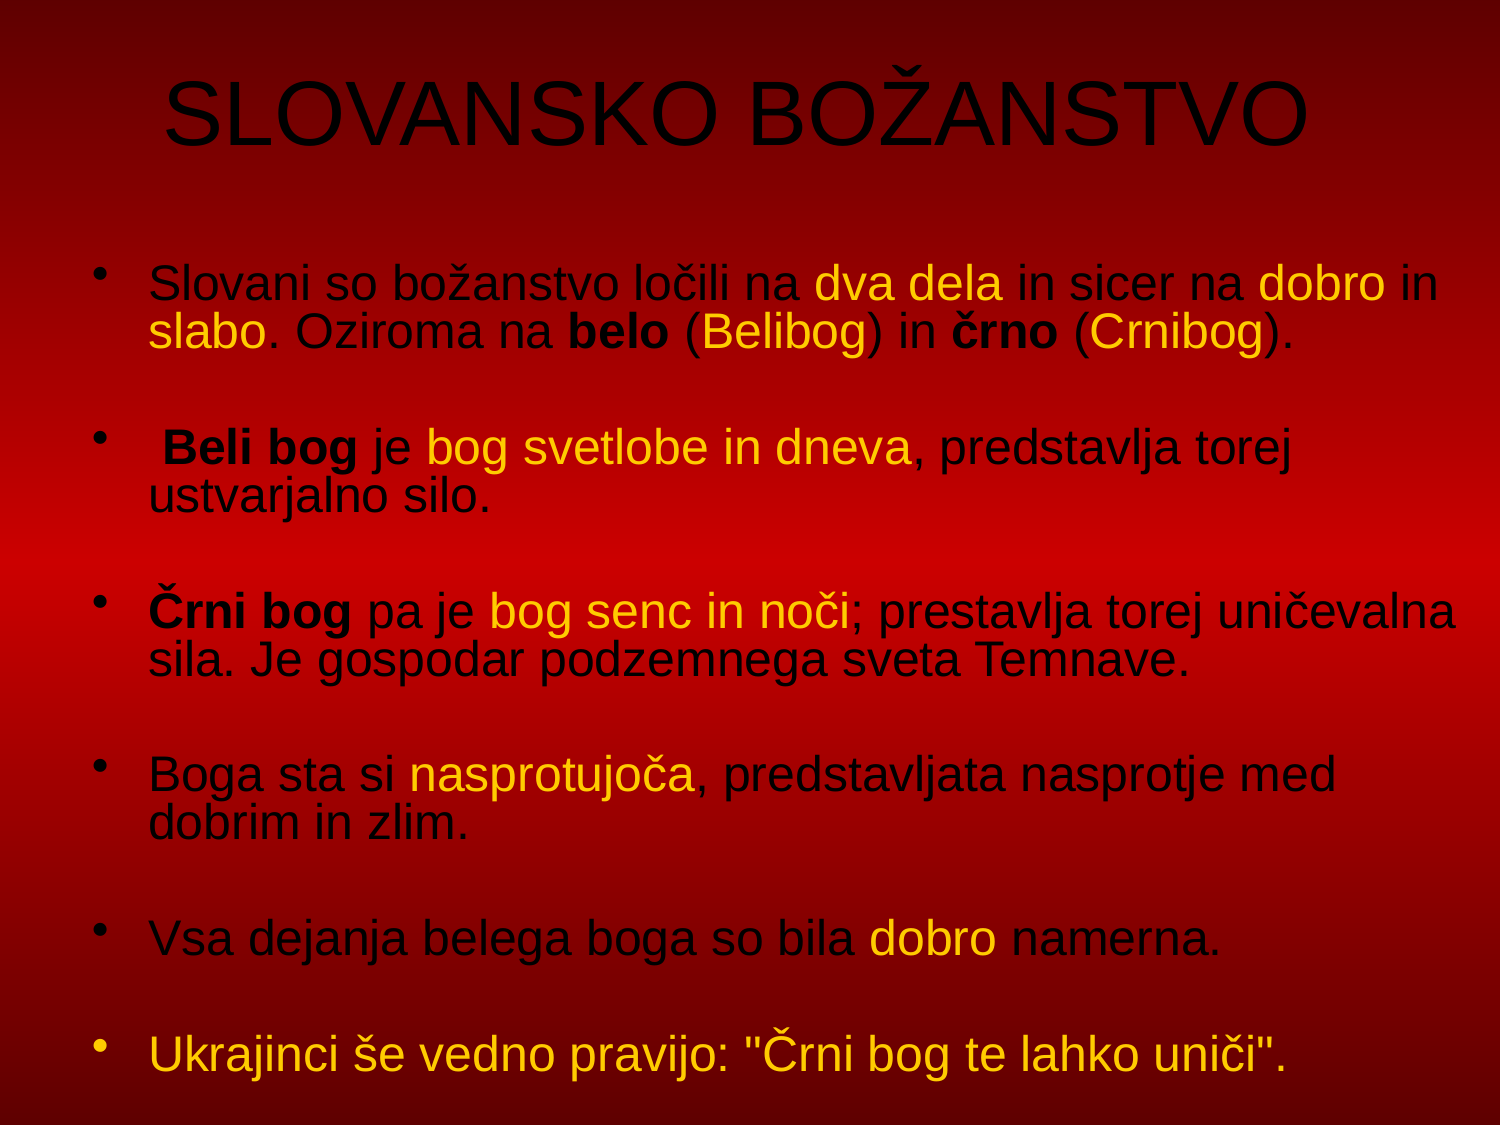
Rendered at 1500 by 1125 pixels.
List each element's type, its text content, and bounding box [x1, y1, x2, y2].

list Slovani so božanstvo ločili na dva dela in sicer na dobro in slabo. Oziroma na belo (Belibog) in črno (Crnibog). Beli bog je bog svetlobe in dneva, predstavlja torej ustvarjalno silo. Črni bog pa je bog senc in noči; prestavlja torej uničevalna sila. Je gospodar podzemnega sveta Temnave. Boga sta si nasprotujoča, predstavljata nasprotje med dobrim in zlim. Vsa dejanja belega boga so bila dobro namerna. Ukrajinci še vedno pravijo: "Črni bog te lahko uniči". [76, 184, 1500, 1083]
title SLOVANSKO BOŽANSTVO [75, 45, 1400, 173]
